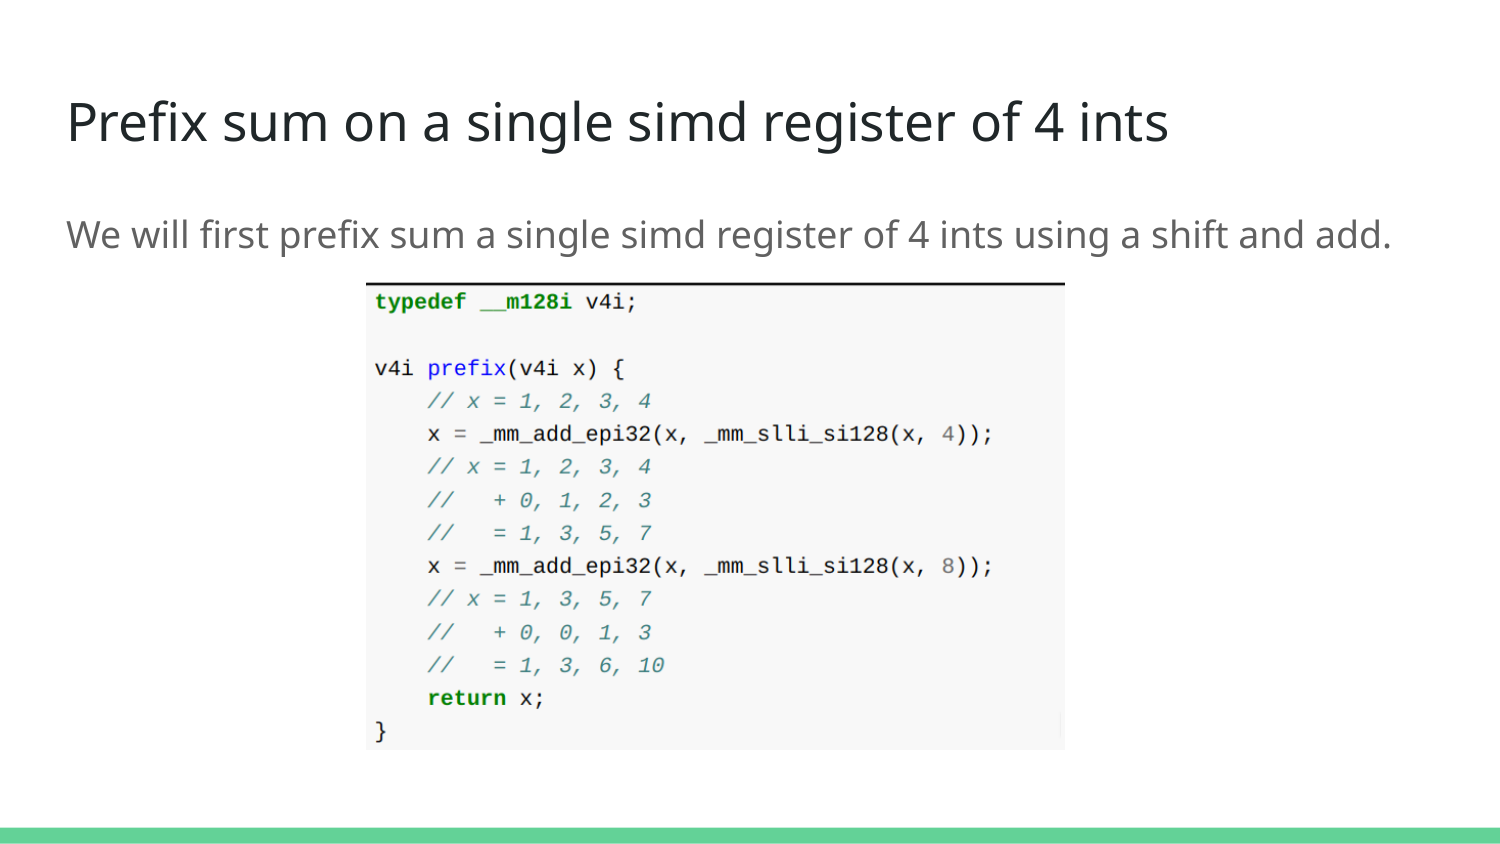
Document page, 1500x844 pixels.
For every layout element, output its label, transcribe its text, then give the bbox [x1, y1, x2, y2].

title Prefix sum on a single simd register of 4 ints [51, 72, 1449, 167]
picture [366, 282, 1065, 750]
list We will first prefix sum a single simd register of 4 ints using a shift and add. [51, 189, 1449, 750]
